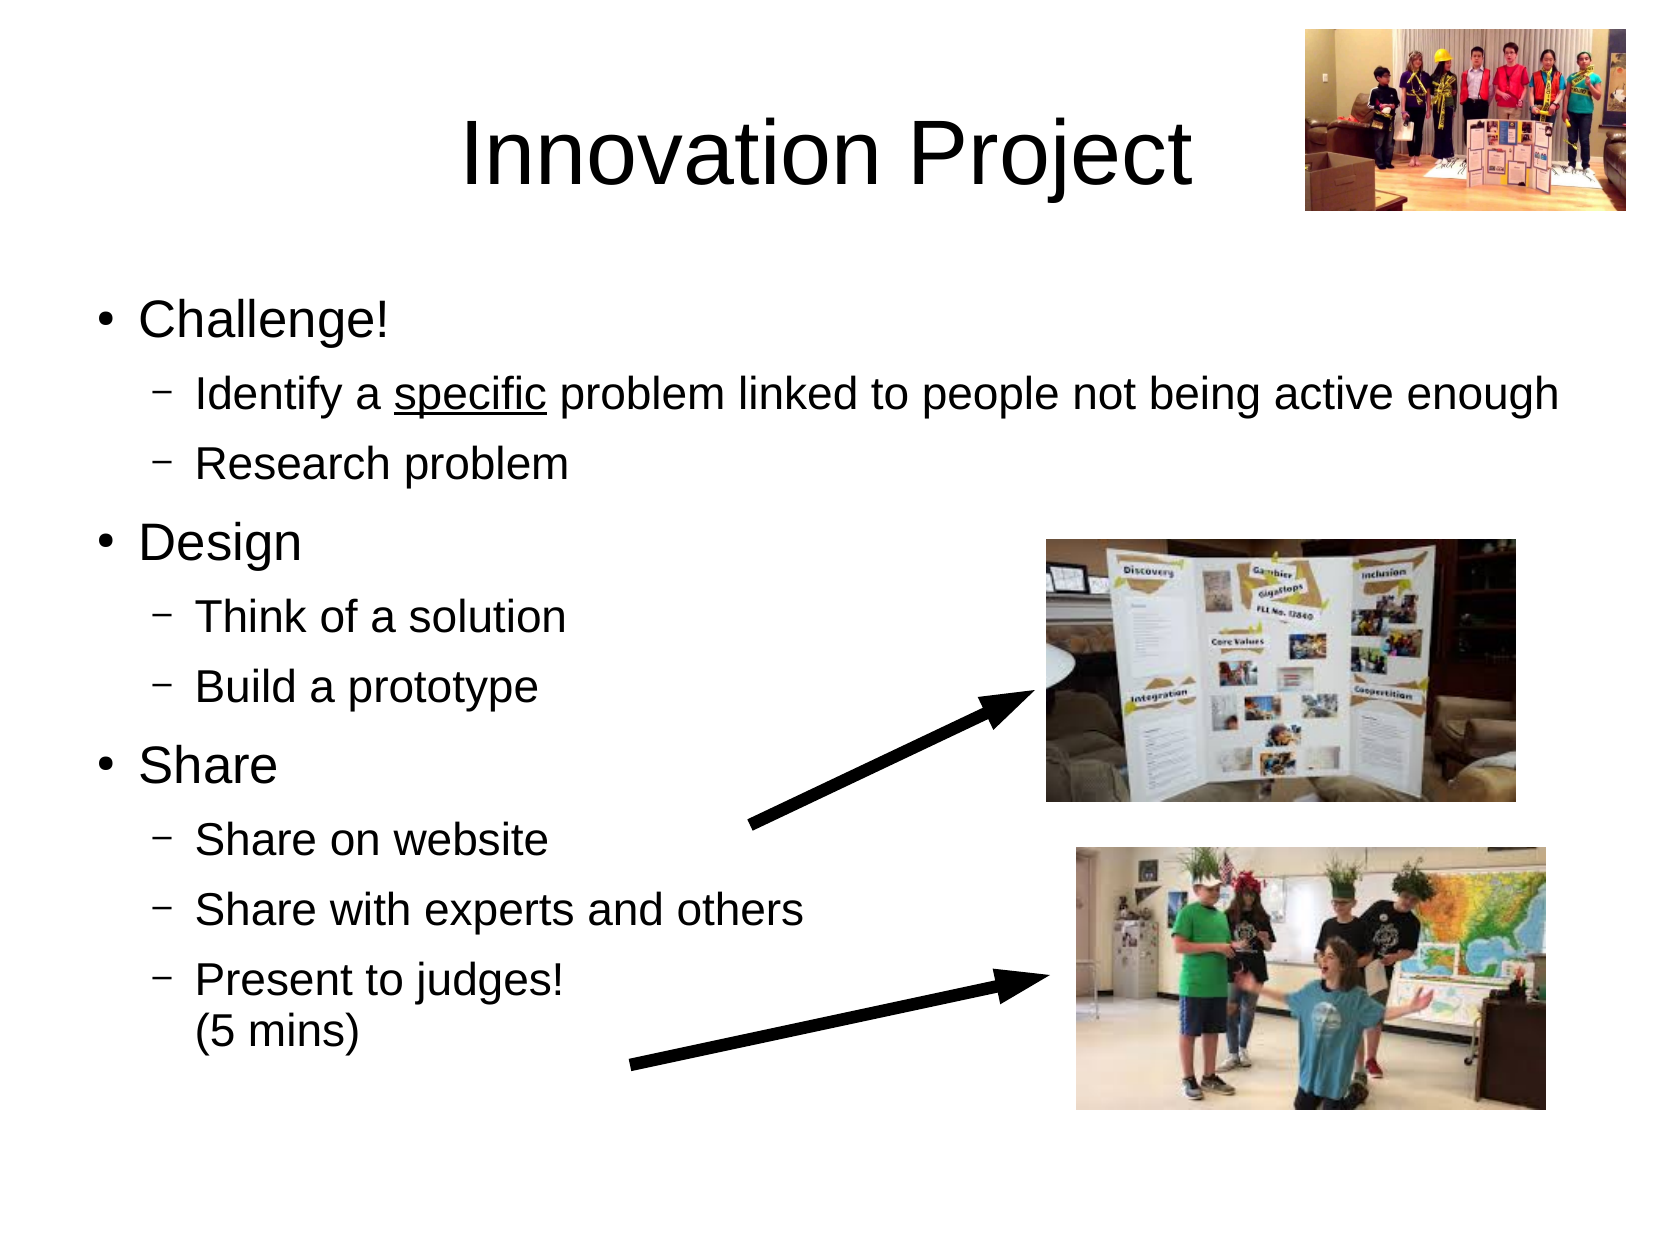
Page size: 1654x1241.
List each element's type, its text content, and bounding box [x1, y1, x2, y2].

picture [1046, 539, 1516, 802]
title Innovation Project [82, 49, 1571, 257]
list Challenge! Identify a specific problem linked to people not being active enough Research problem Design Think of a solution Build a prototype Share Share on website Share with experts and others Present to judges! (5 mins) [82, 290, 1571, 1096]
picture [1076, 847, 1546, 1111]
picture [1305, 29, 1626, 211]
